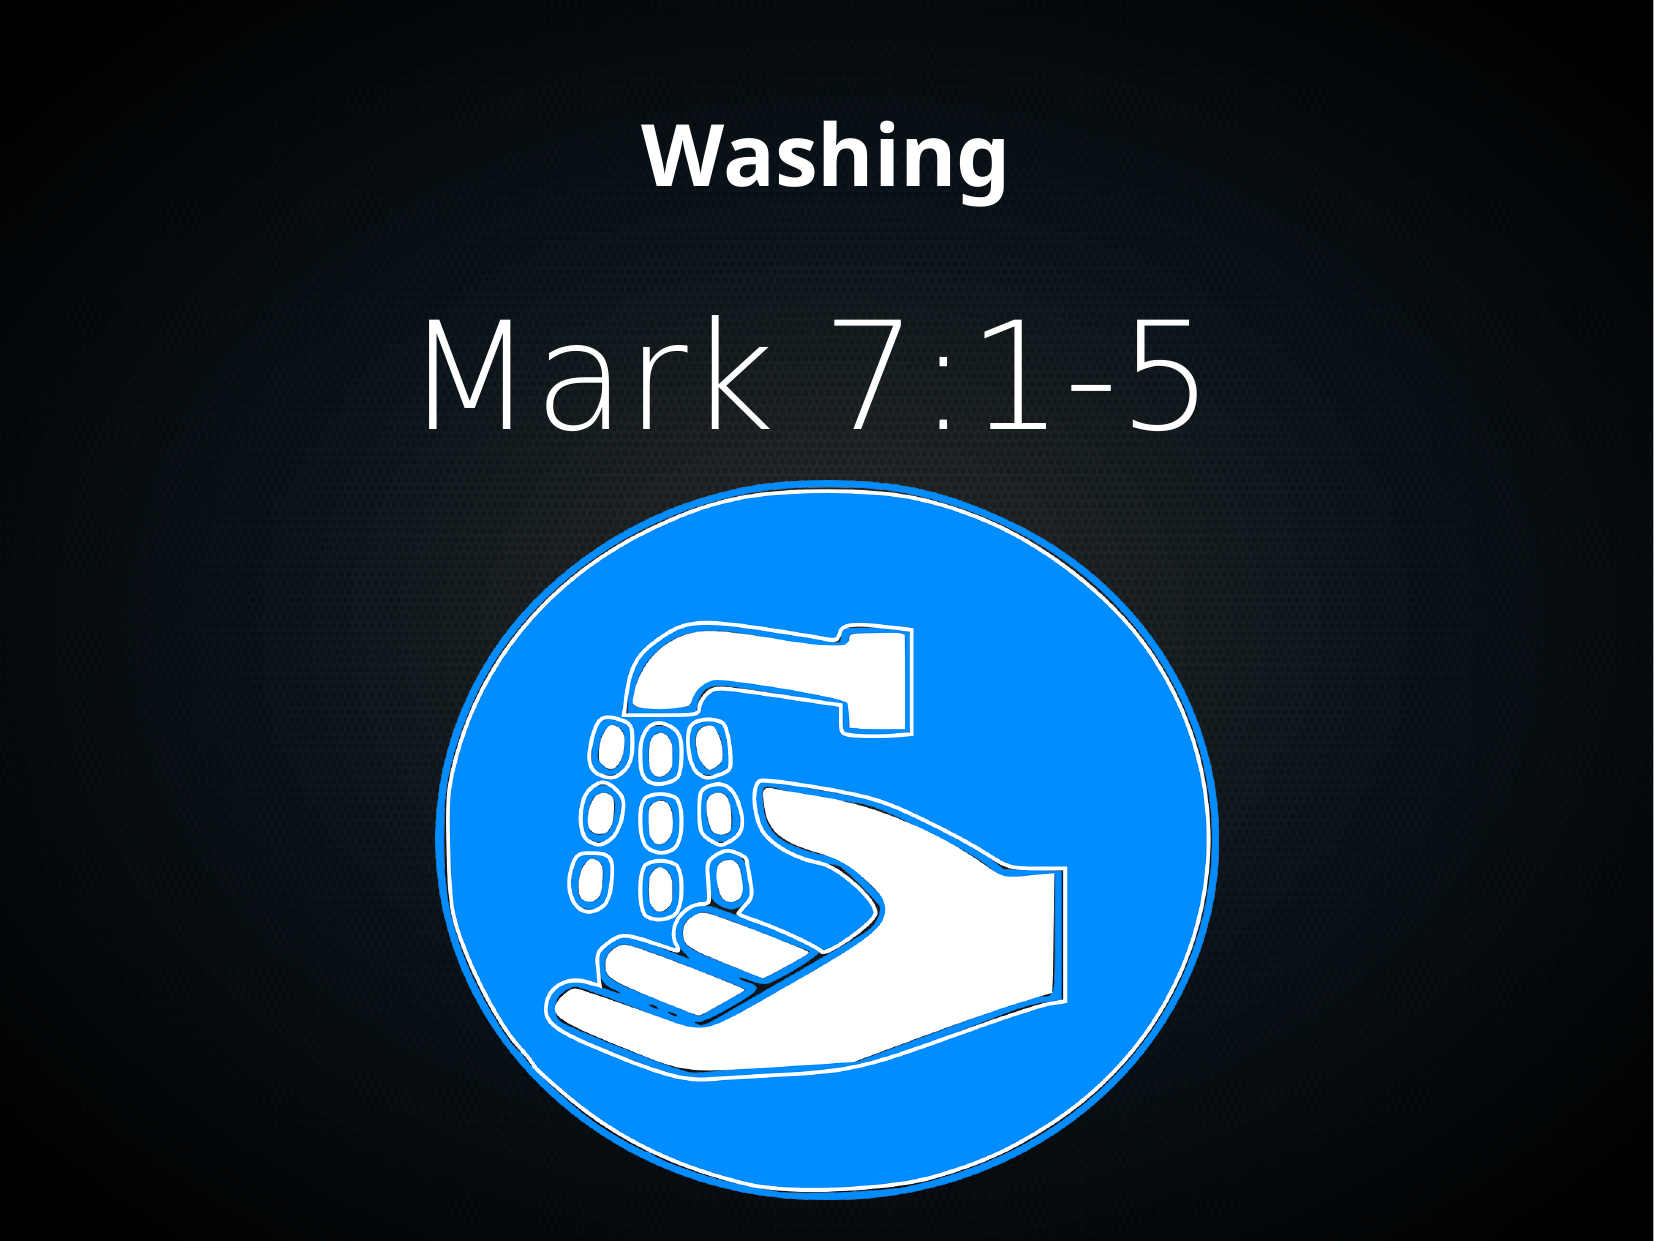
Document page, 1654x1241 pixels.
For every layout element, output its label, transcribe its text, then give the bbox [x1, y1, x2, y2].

title Washing [82, 49, 1571, 257]
picture [0, 0, 1654, 1241]
list Mark 7:1-5 [82, 290, 1538, 1010]
